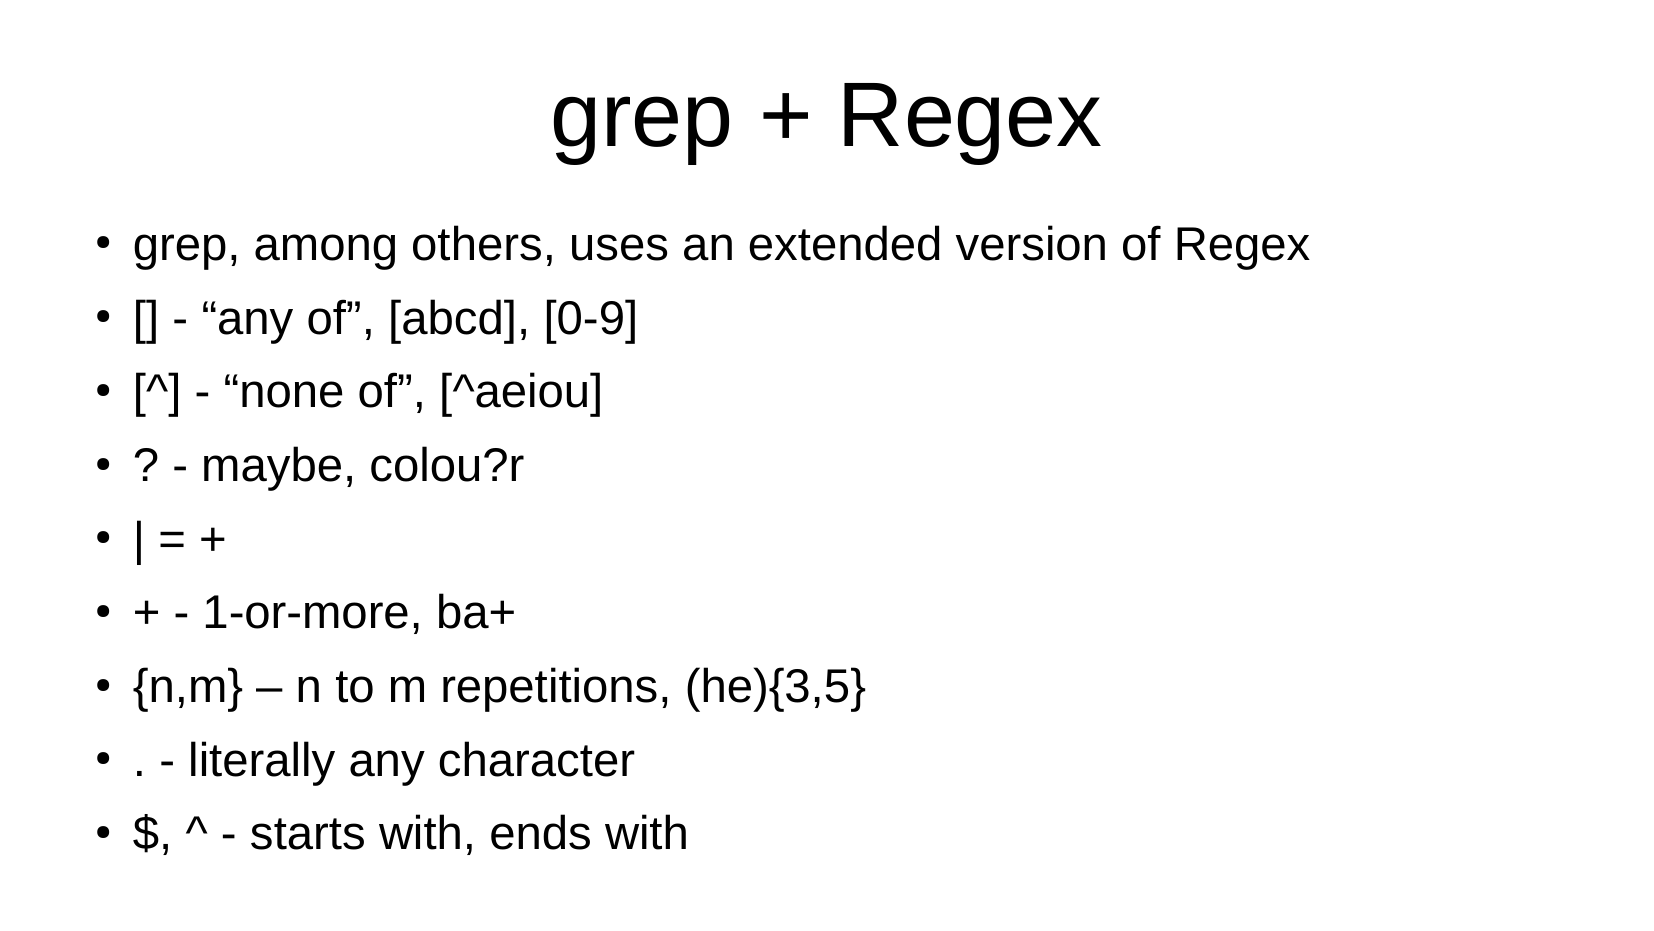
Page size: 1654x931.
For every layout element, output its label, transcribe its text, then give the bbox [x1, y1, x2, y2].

list grep, among others, uses an extended version of Regex [] - “any of”, [abcd], [0-9] [^] - “none of”, [^aeiou] ? - maybe, colou?r | = + + - 1-or-more, ba+ {n,m} – n to m repetitions, (he){3,5} . - literally any character $, ^ - starts with, ends with [82, 217, 1571, 863]
title grep + Regex [82, 37, 1571, 193]
